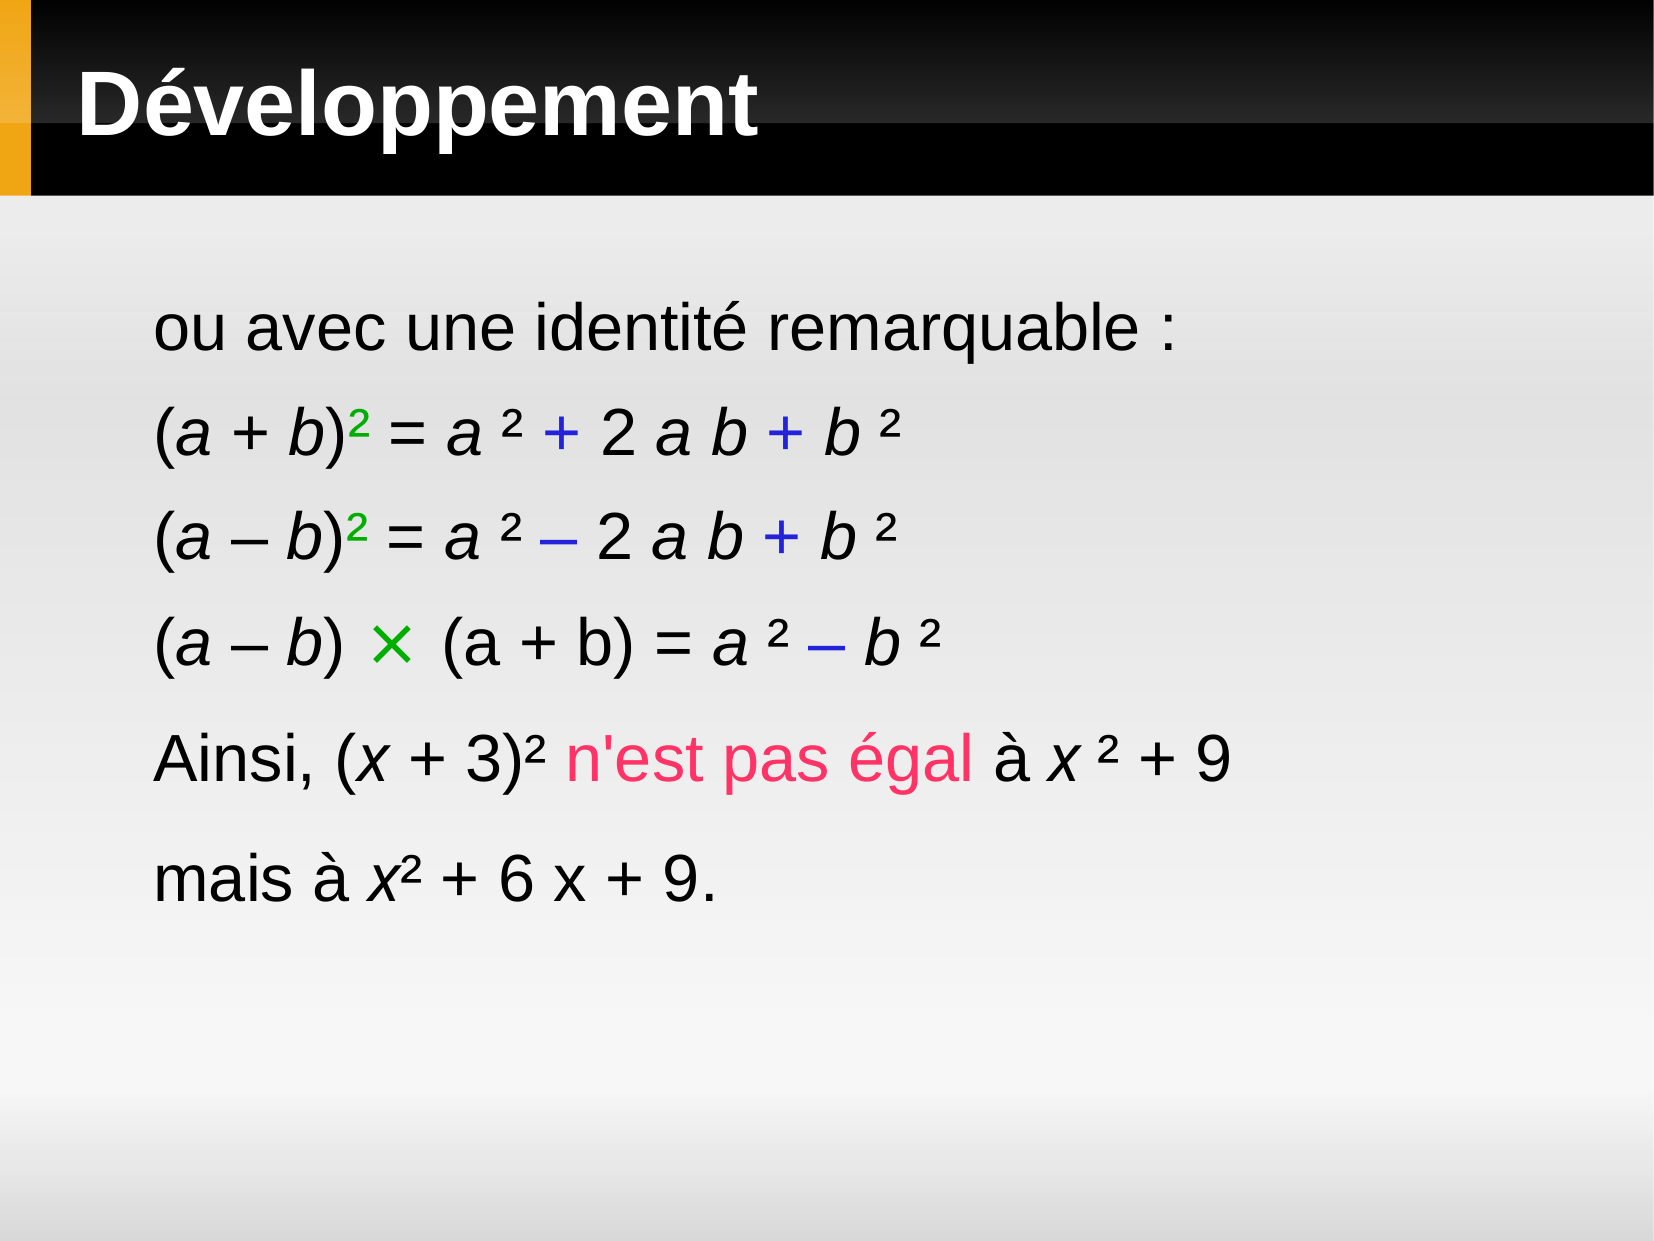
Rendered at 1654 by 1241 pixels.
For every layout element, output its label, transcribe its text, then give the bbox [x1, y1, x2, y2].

picture [0, 0, 1654, 1241]
list ou avec une identité remarquable : (a + b)² = a ² + 2 a b + b ² (a – b)² = a ² – 2 a b + b ² (a – b) × (a + b) = a ² – b ² Ainsi, (x + 3)² n'est pas égal à x ² + 9 mais à x² + 6 x + 9. [82, 290, 1571, 1094]
title Développement [76, 7, 1565, 200]
